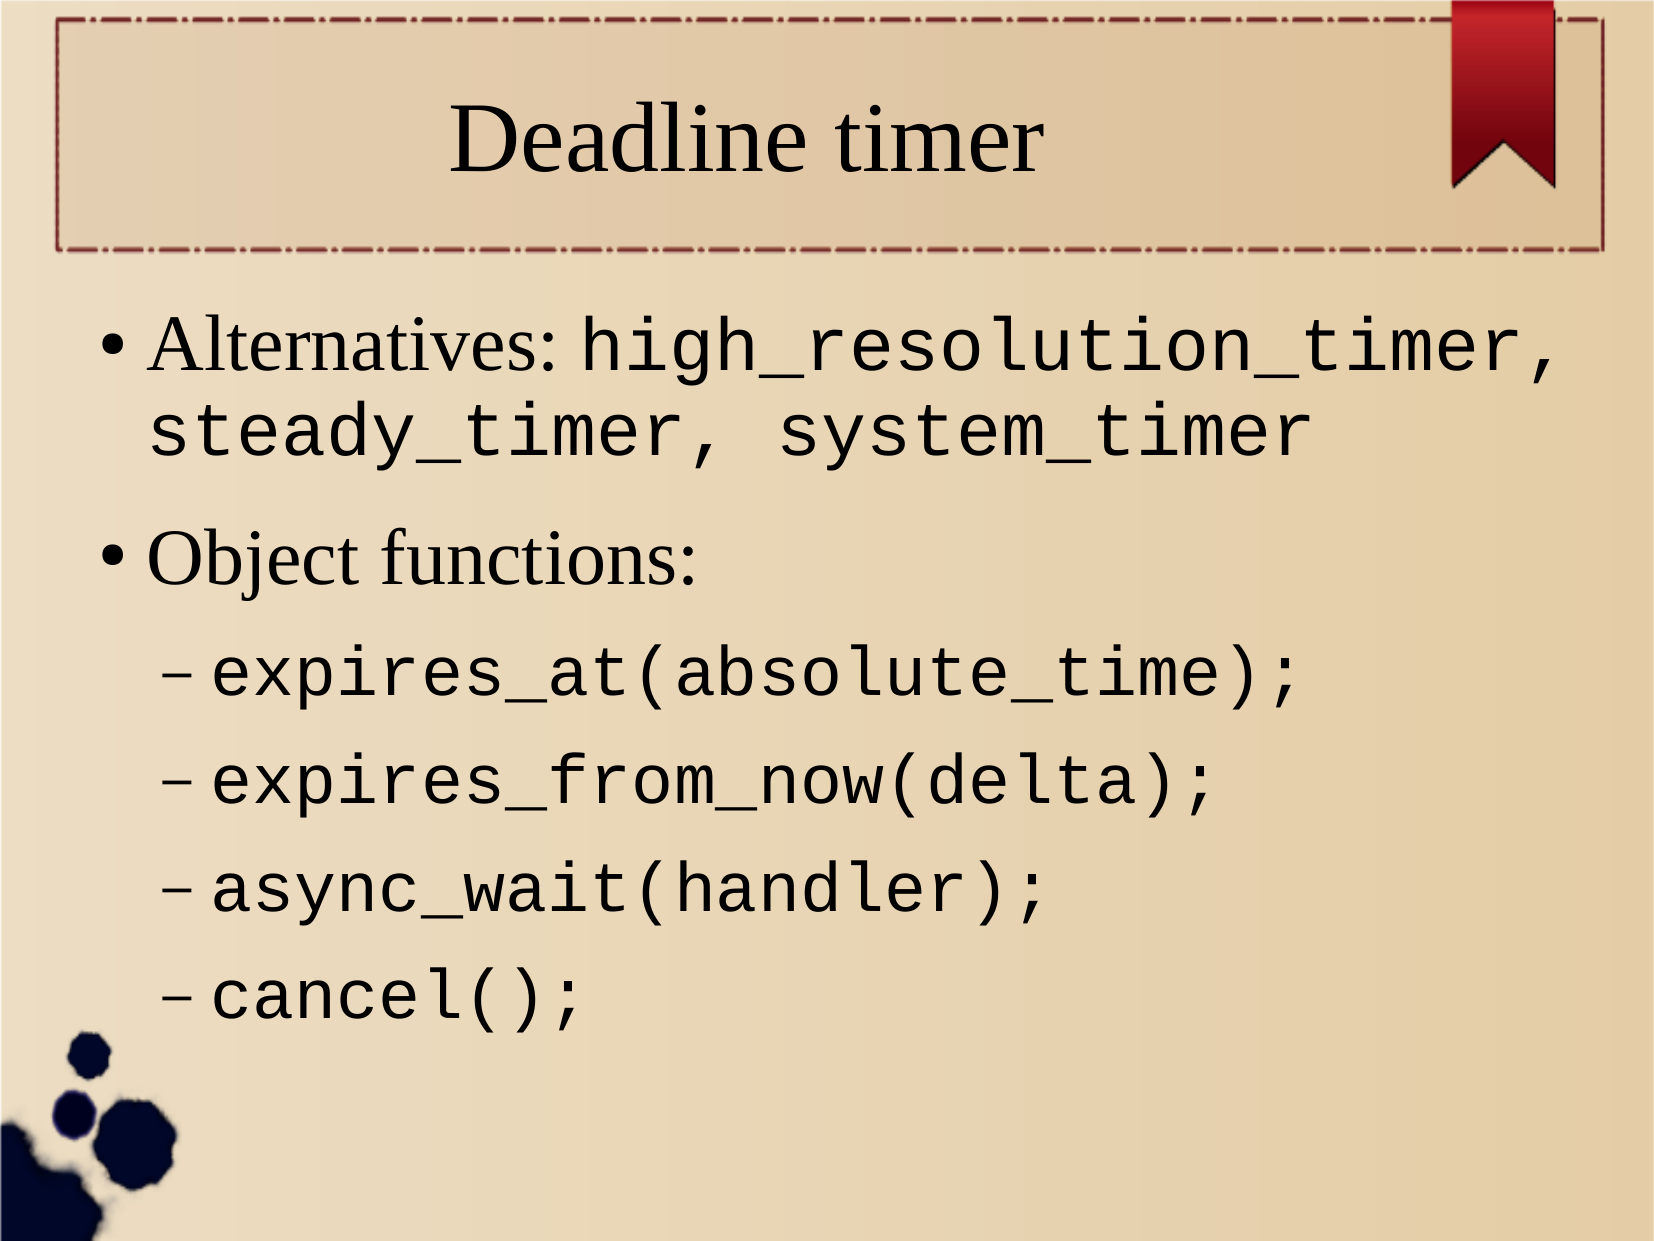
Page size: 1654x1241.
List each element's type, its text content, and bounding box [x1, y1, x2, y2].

list Alternatives: high_resolution_timer, steady_timer, system_timer Object functions: expires_at(absolute_time); expires_from_now(delta); async_wait(handler); cancel(); [82, 299, 1571, 1063]
picture [0, 0, 1654, 1241]
title Deadline timer [82, 47, 1412, 229]
